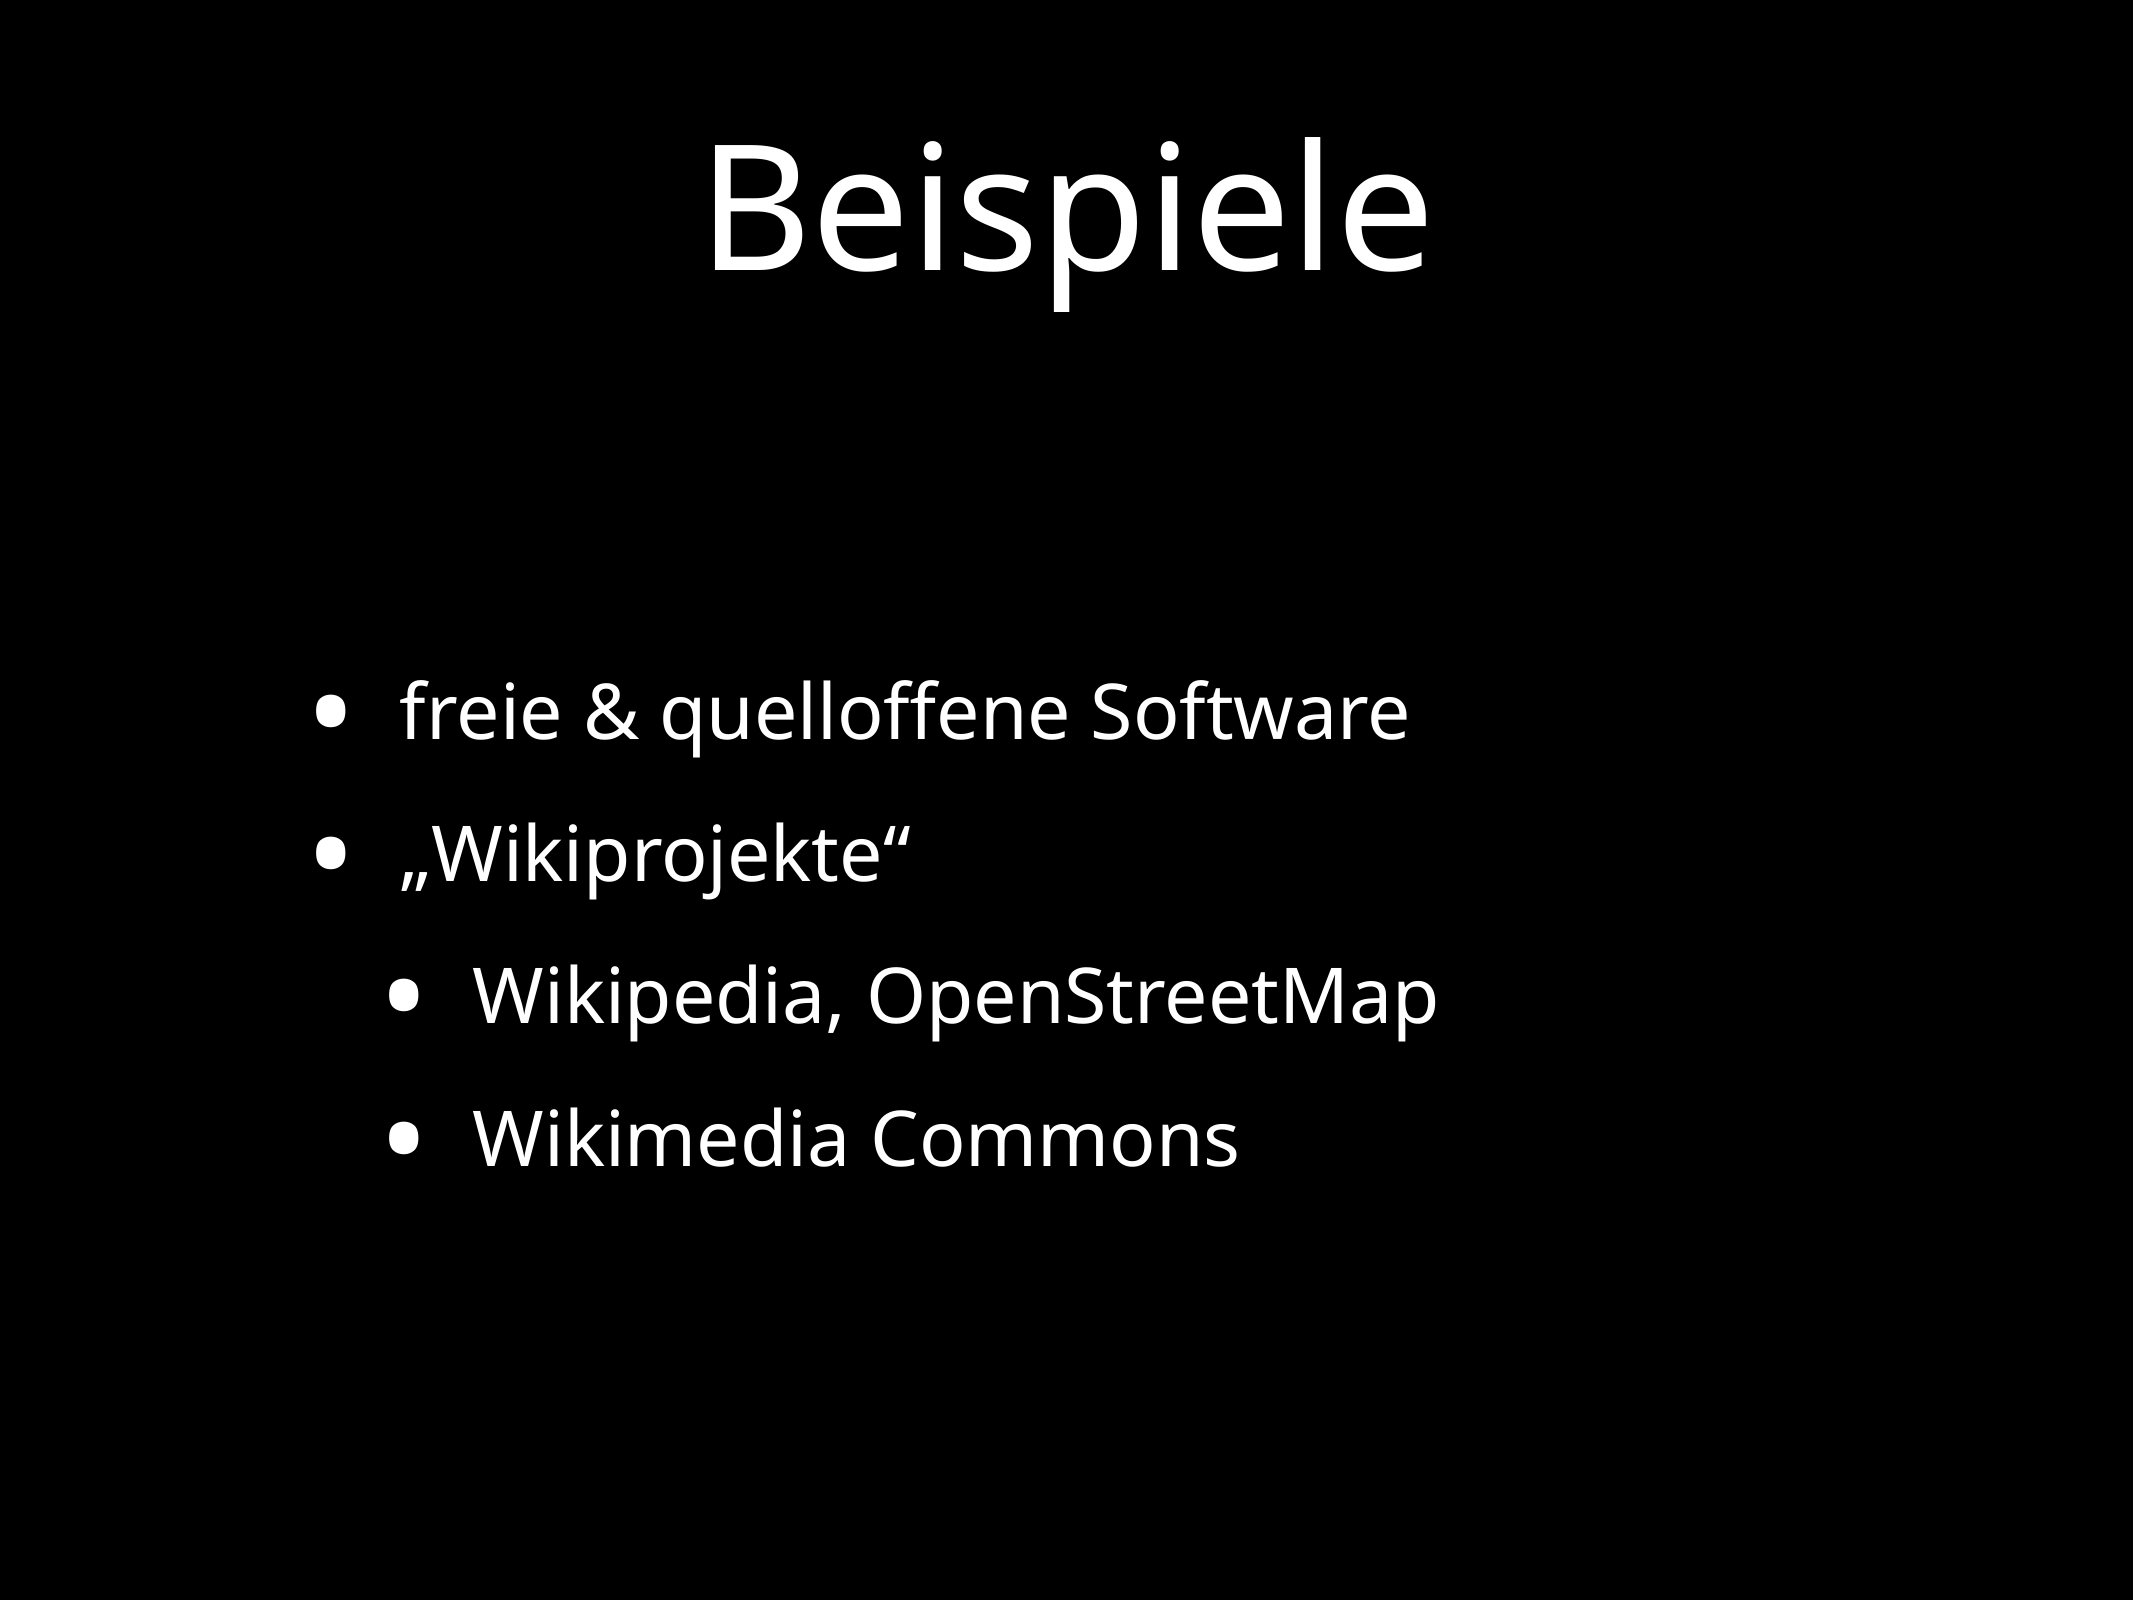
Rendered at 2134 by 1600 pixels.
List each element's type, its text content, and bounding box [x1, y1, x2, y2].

title Beispiele [208, 0, 1925, 400]
list freie & quelloffene Software „Wikiprojekte“ Wikipedia, OpenStreetMap Wikimedia Commons [245, 254, 1963, 1590]
